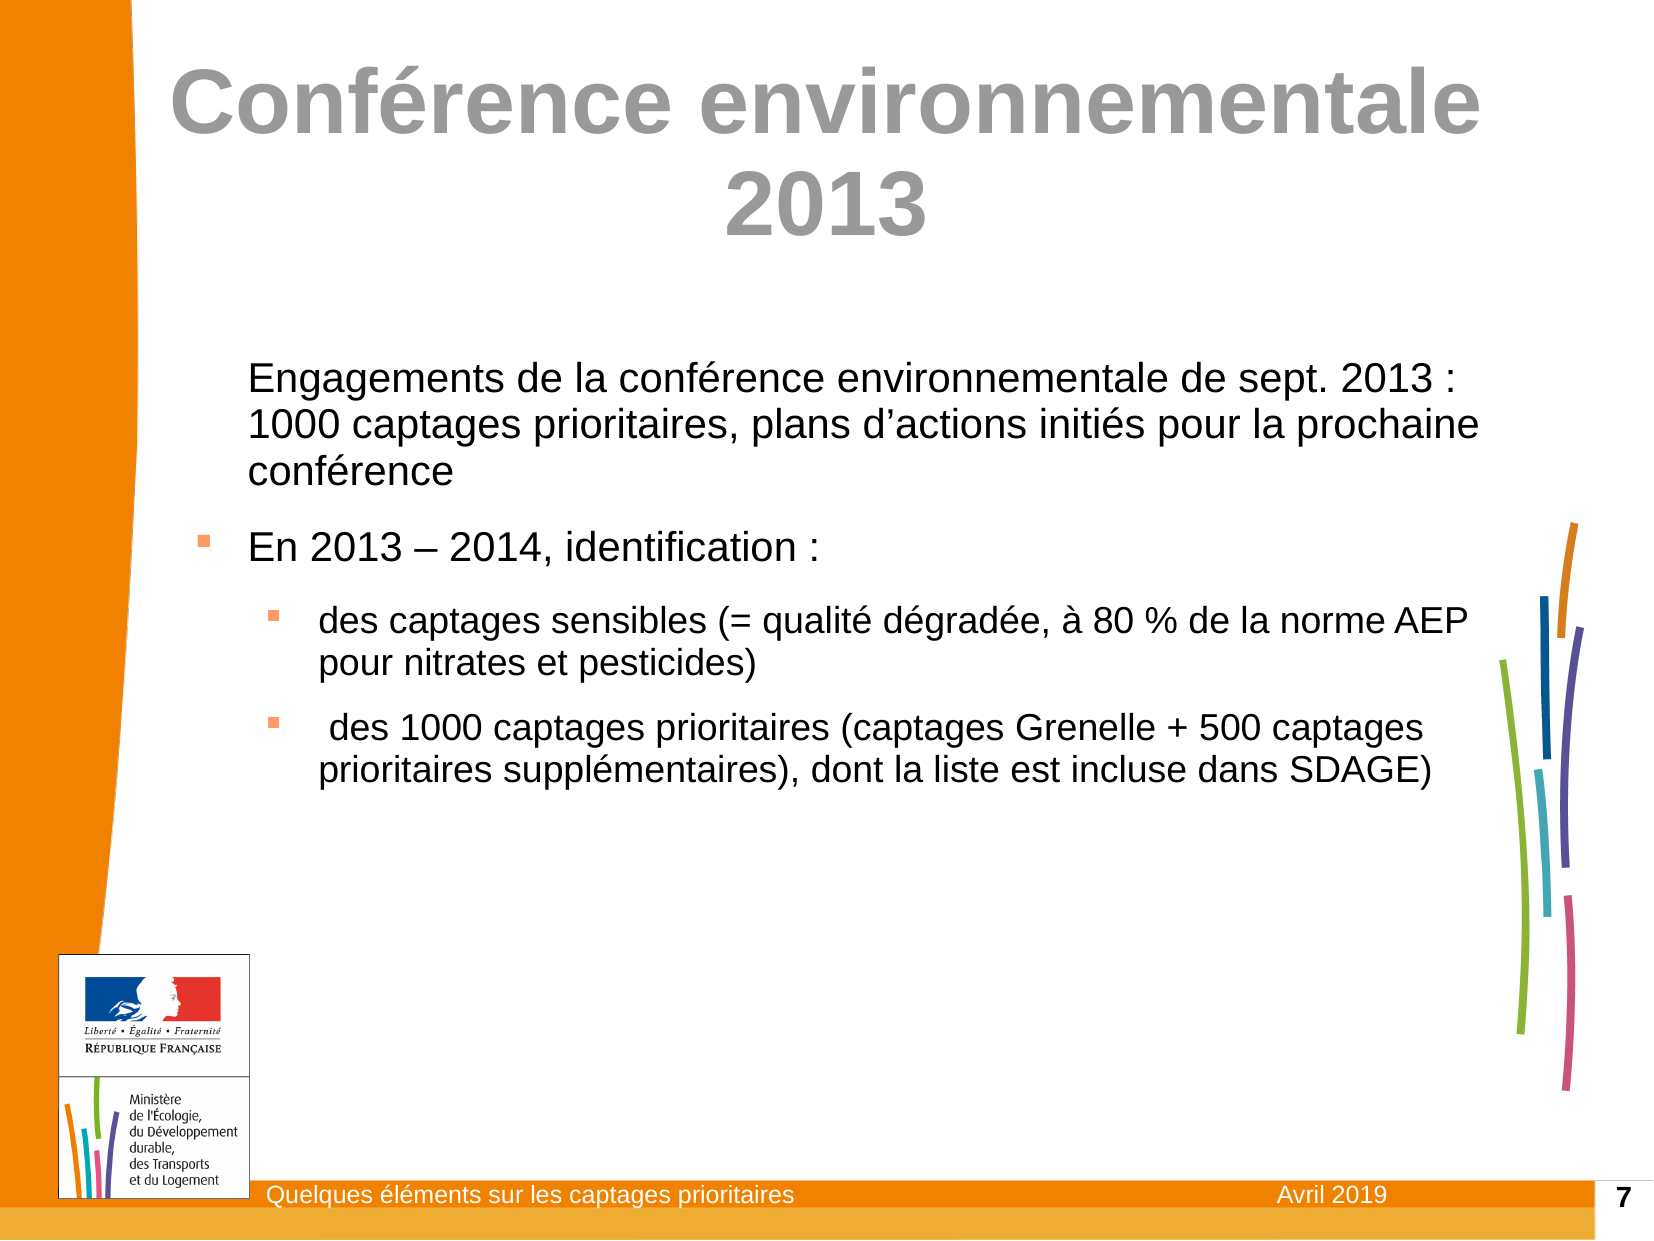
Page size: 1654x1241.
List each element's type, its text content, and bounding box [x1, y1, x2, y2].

title Conférence environnementale 2013 [82, 49, 1571, 257]
picture [0, 0, 1654, 1240]
list Engagements de la conférence environnementale de sept. 2013 : 1000 captages prioritaires, plans d’actions initiés pour la prochaine conférence En 2013 – 2014, identification : des captages sensibles (= qualité dégradée, à 80 % de la norme AEP pour nitrates et pesticides) des 1000 captages prioritaires (captages Grenelle + 500 captages prioritaires supplémentaires), dont la liste est incluse dans SDAGE) [176, 354, 1506, 1074]
